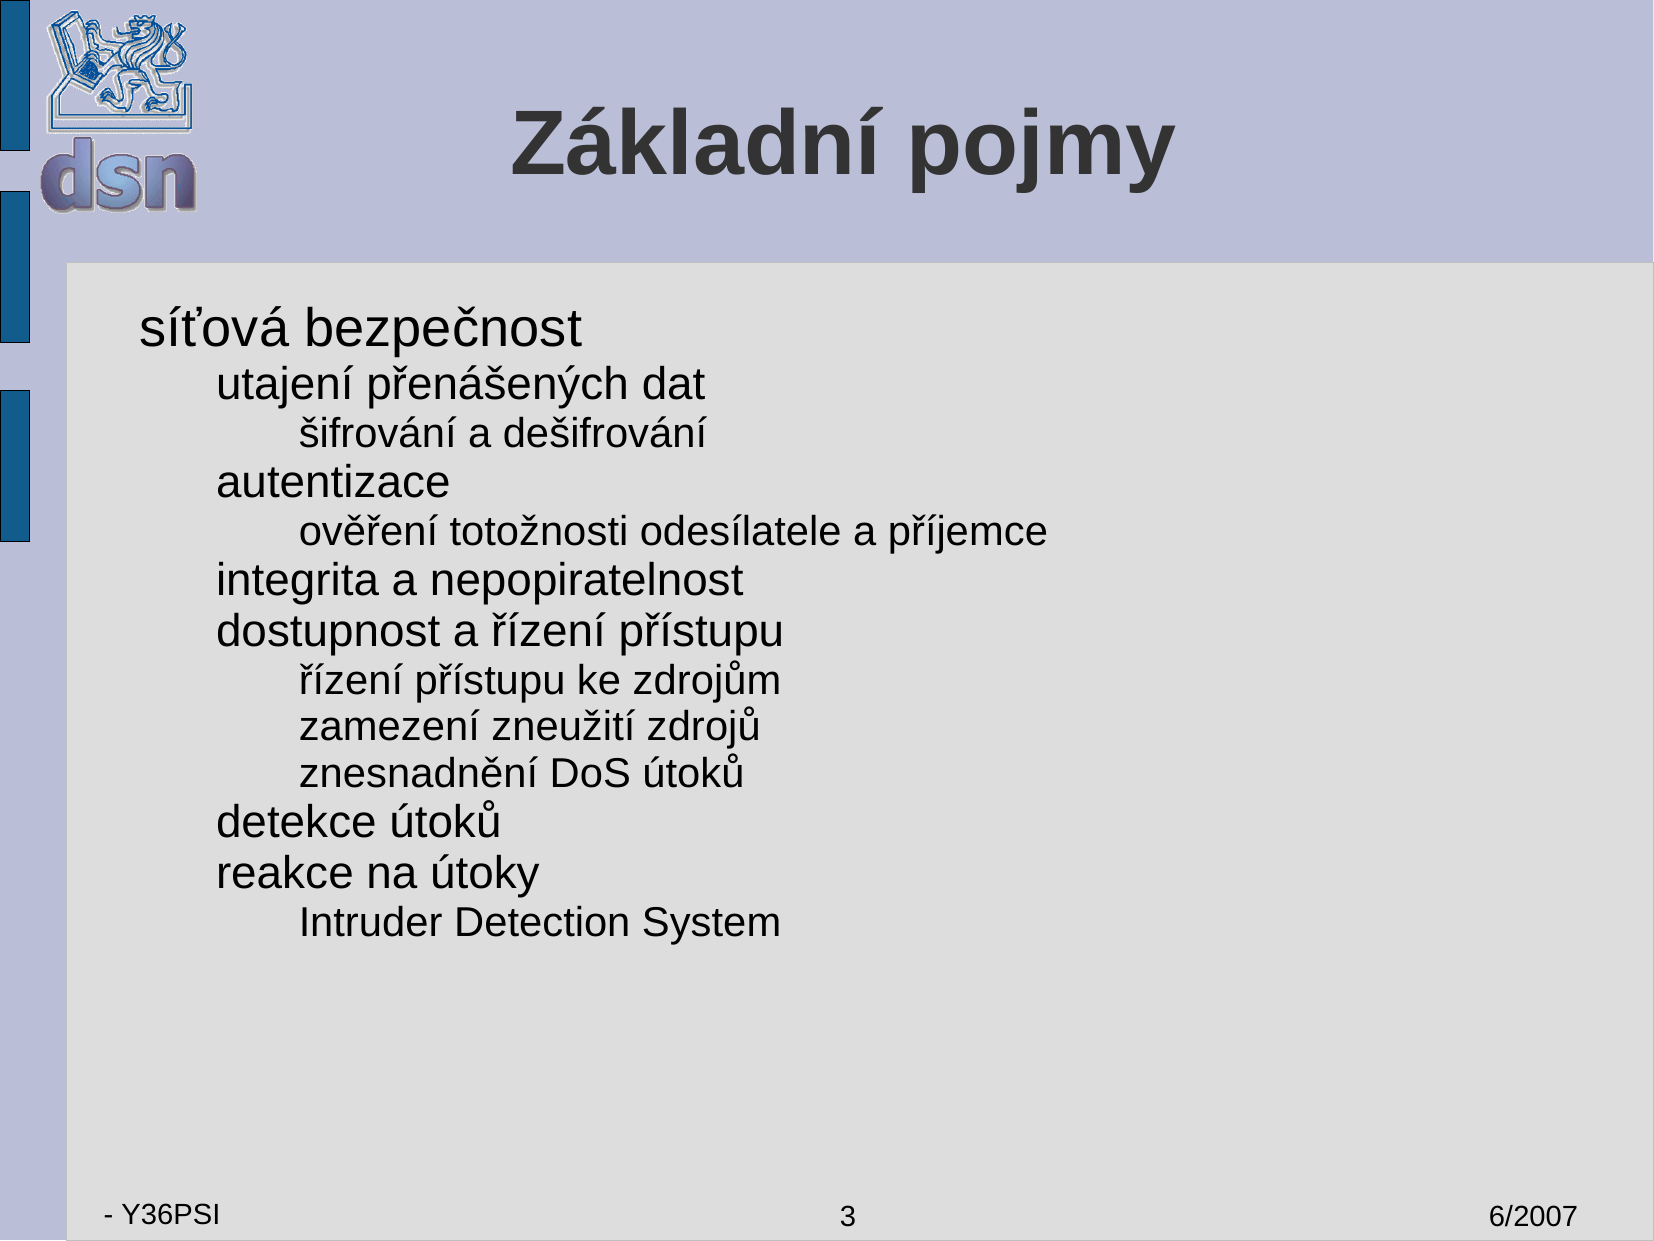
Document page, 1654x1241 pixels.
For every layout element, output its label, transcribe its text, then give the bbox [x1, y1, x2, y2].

picture [10, 10, 223, 230]
title Základní pojmy [210, 39, 1478, 247]
list síťová bezpečnost utajení přenášených dat šifrování a dešifrování autentizace ověření totožnosti odesílatele a příjemce integrita a nepopiratelnost dostupnost a řízení přístupu řízení přístupu ke zdrojům zamezení zneužití zdrojů znesnadnění DoS útoků detekce útoků reakce na útoky Intruder Detection System [121, 297, 1534, 1126]
